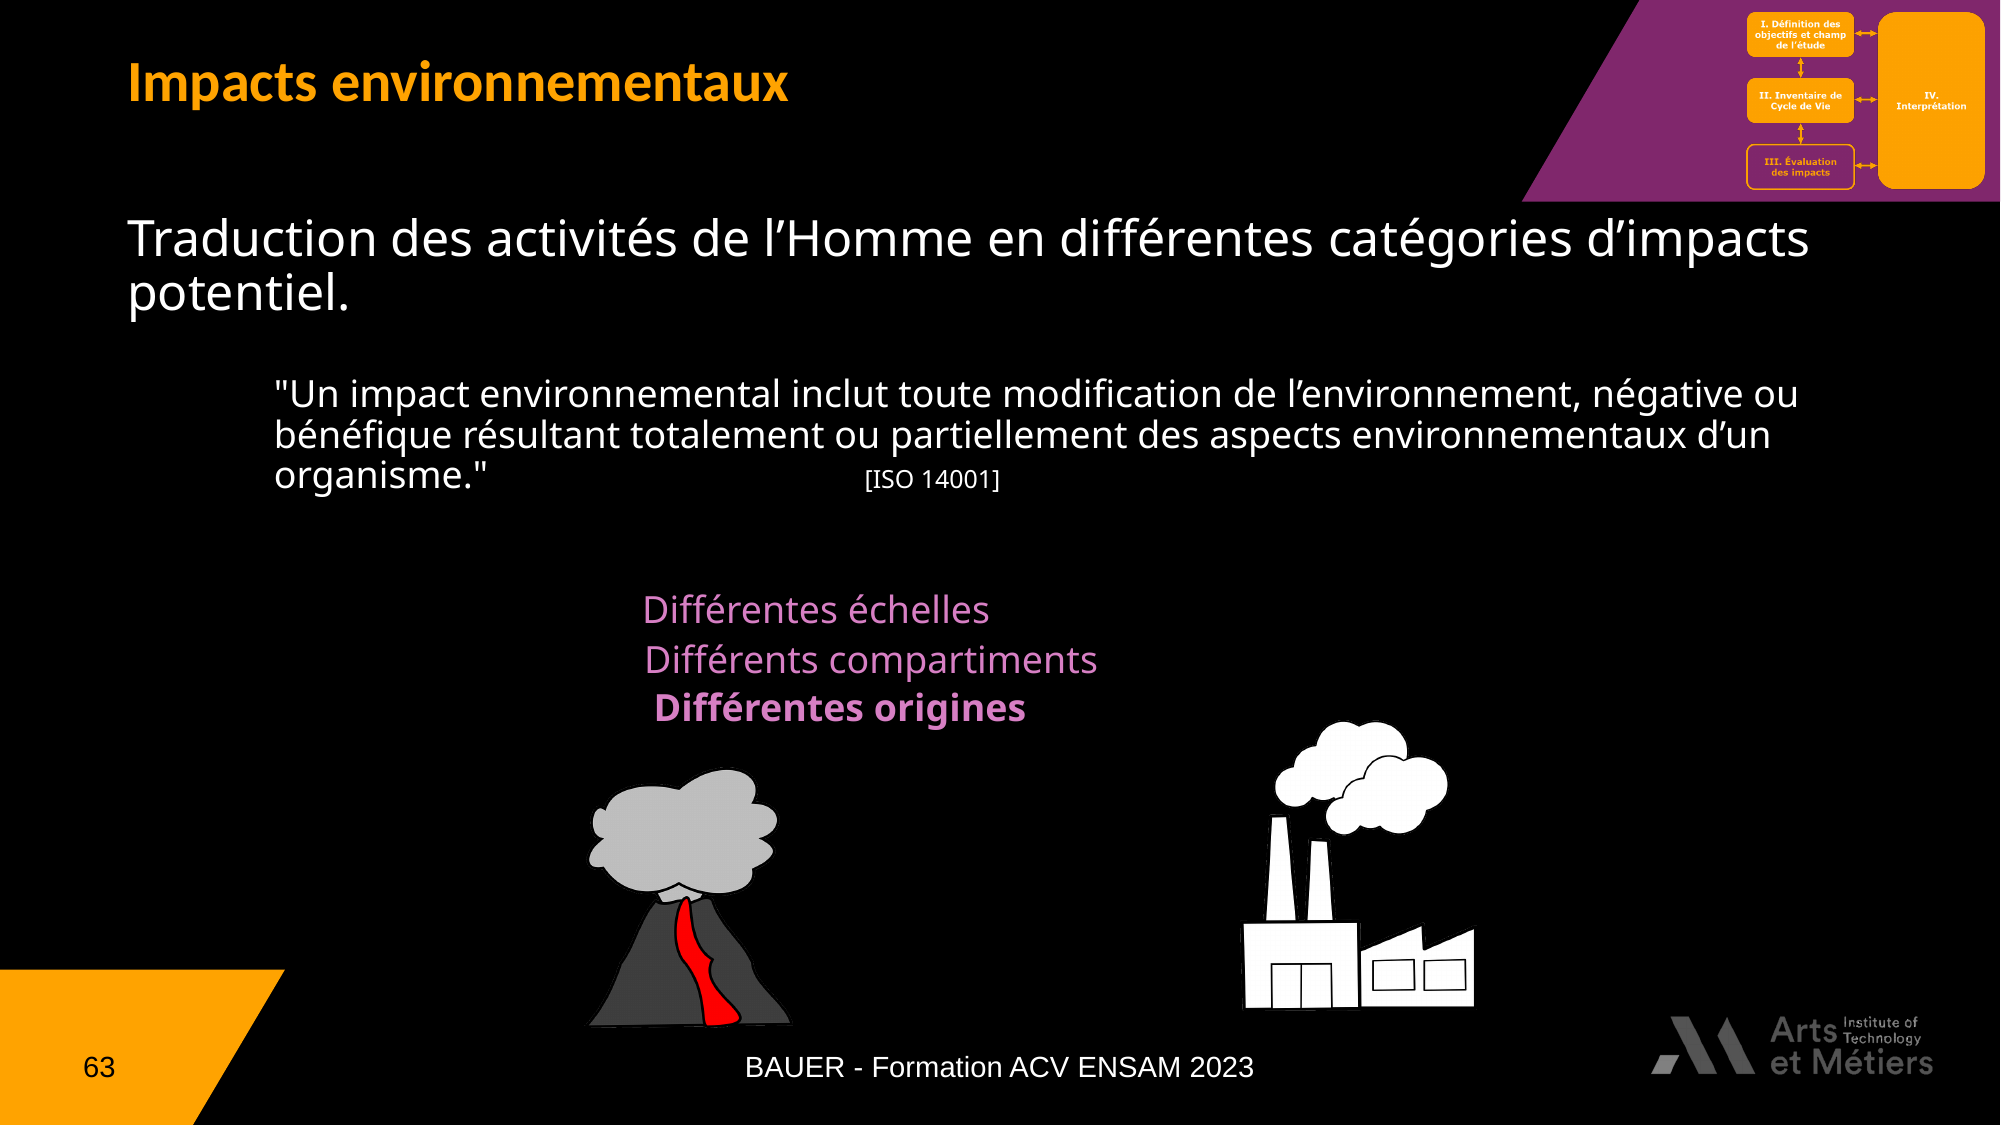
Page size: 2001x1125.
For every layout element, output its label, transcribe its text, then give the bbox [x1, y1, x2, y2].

picture [1631, 997, 1952, 1093]
picture [1746, 12, 1985, 190]
text_box Traduction des activités de l’Homme en différentes catégories d’impacts potentiel. "Un impact environnemental inclut toute modification de l’environnement, négative ou bénéfique résultant totalement ou partiellement des aspects environnementaux d’un organisme." [ISO 14001] [112, 205, 1888, 629]
title Impacts environnementaux [112, 51, 1252, 166]
picture [584, 767, 793, 1028]
text_box Différents compartiments [629, 629, 1114, 689]
text_box Différentes origines [638, 689, 1042, 737]
picture [1240, 720, 1477, 1011]
